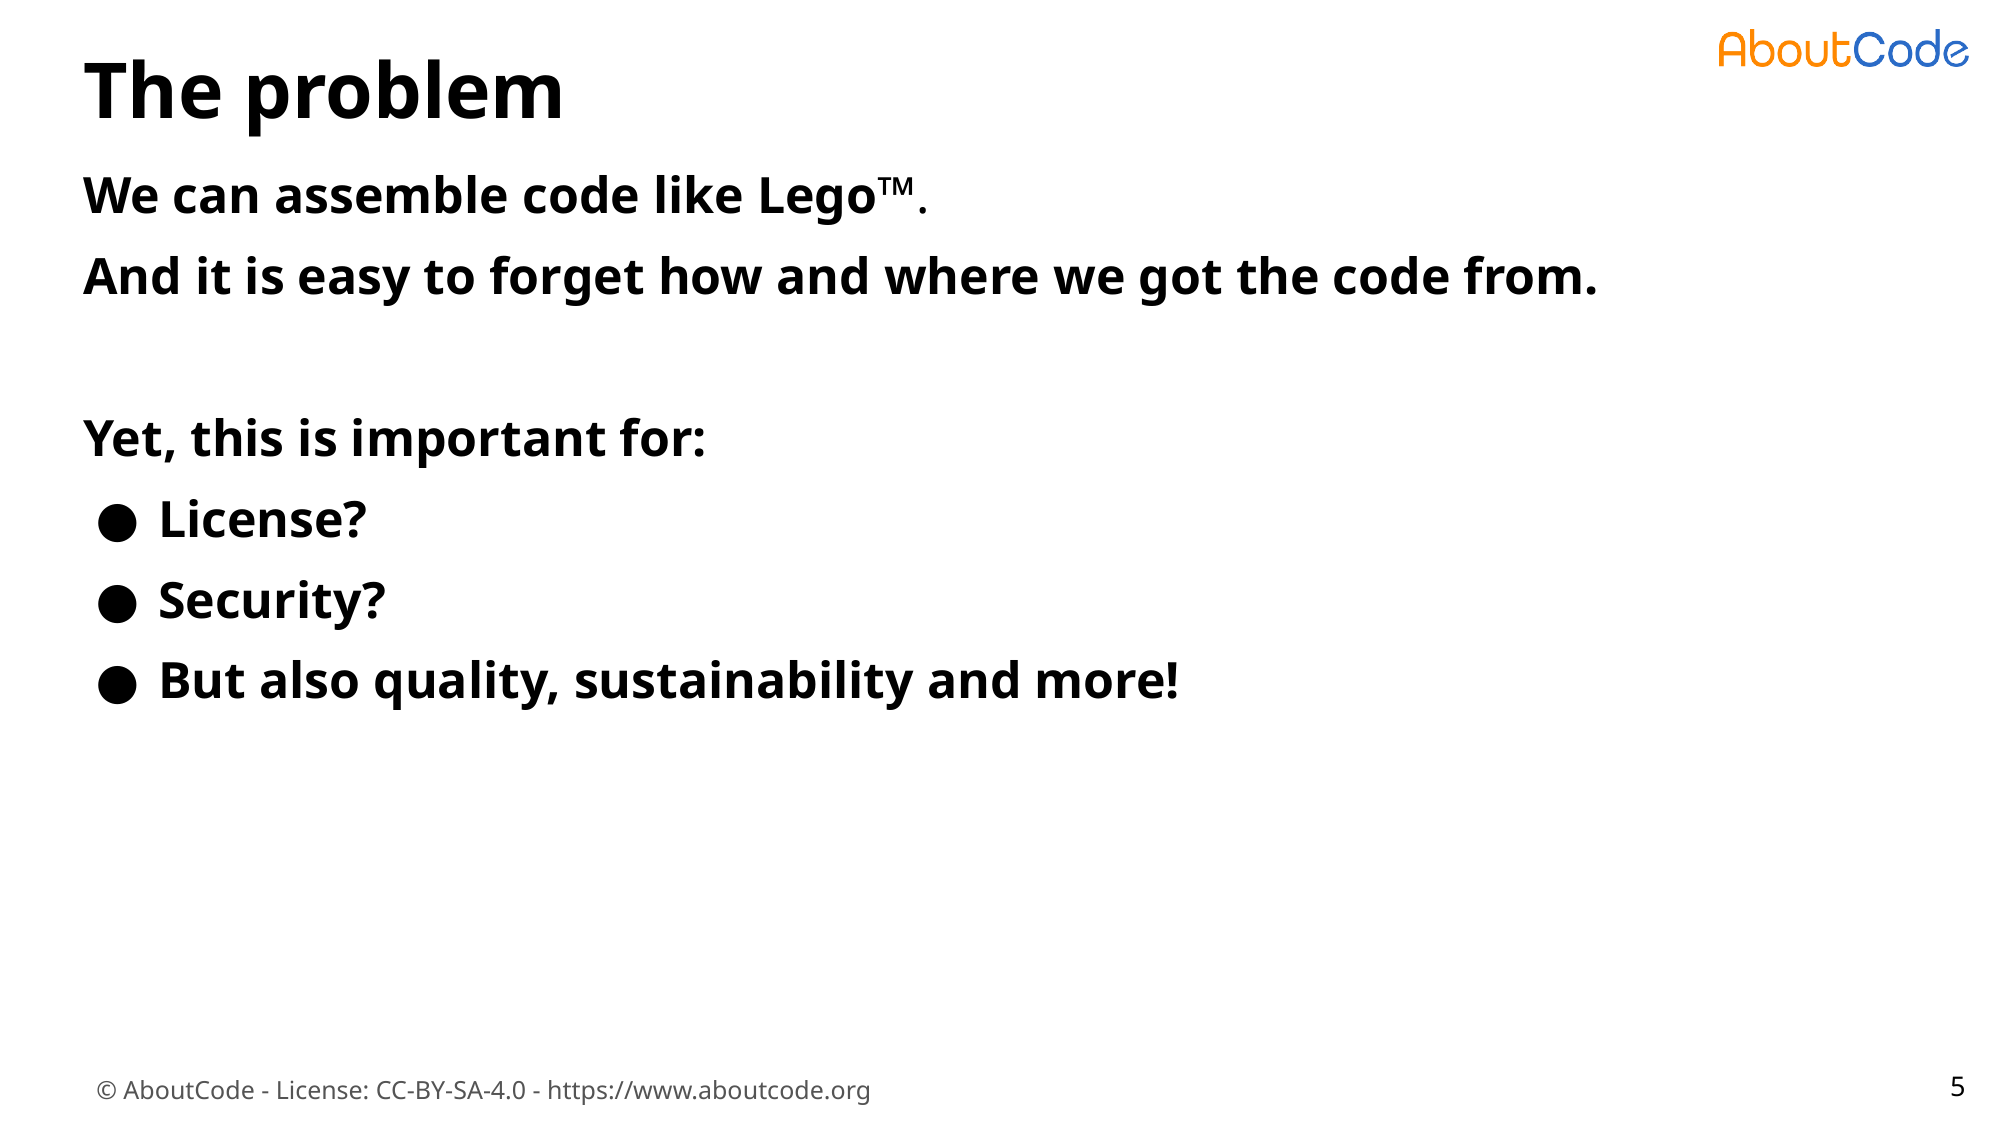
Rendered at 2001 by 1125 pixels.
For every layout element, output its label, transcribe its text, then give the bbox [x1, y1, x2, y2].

picture [1932, 29, 1969, 67]
slide_number <number> [1865, 1044, 1986, 1125]
title The problem [68, 23, 1932, 148]
list We can assemble code like Lego™. And it is easy to forget how and where we got the code from. Yet, this is important for: License? Security? But also quality, sustainability and more! [68, 148, 1932, 1000]
